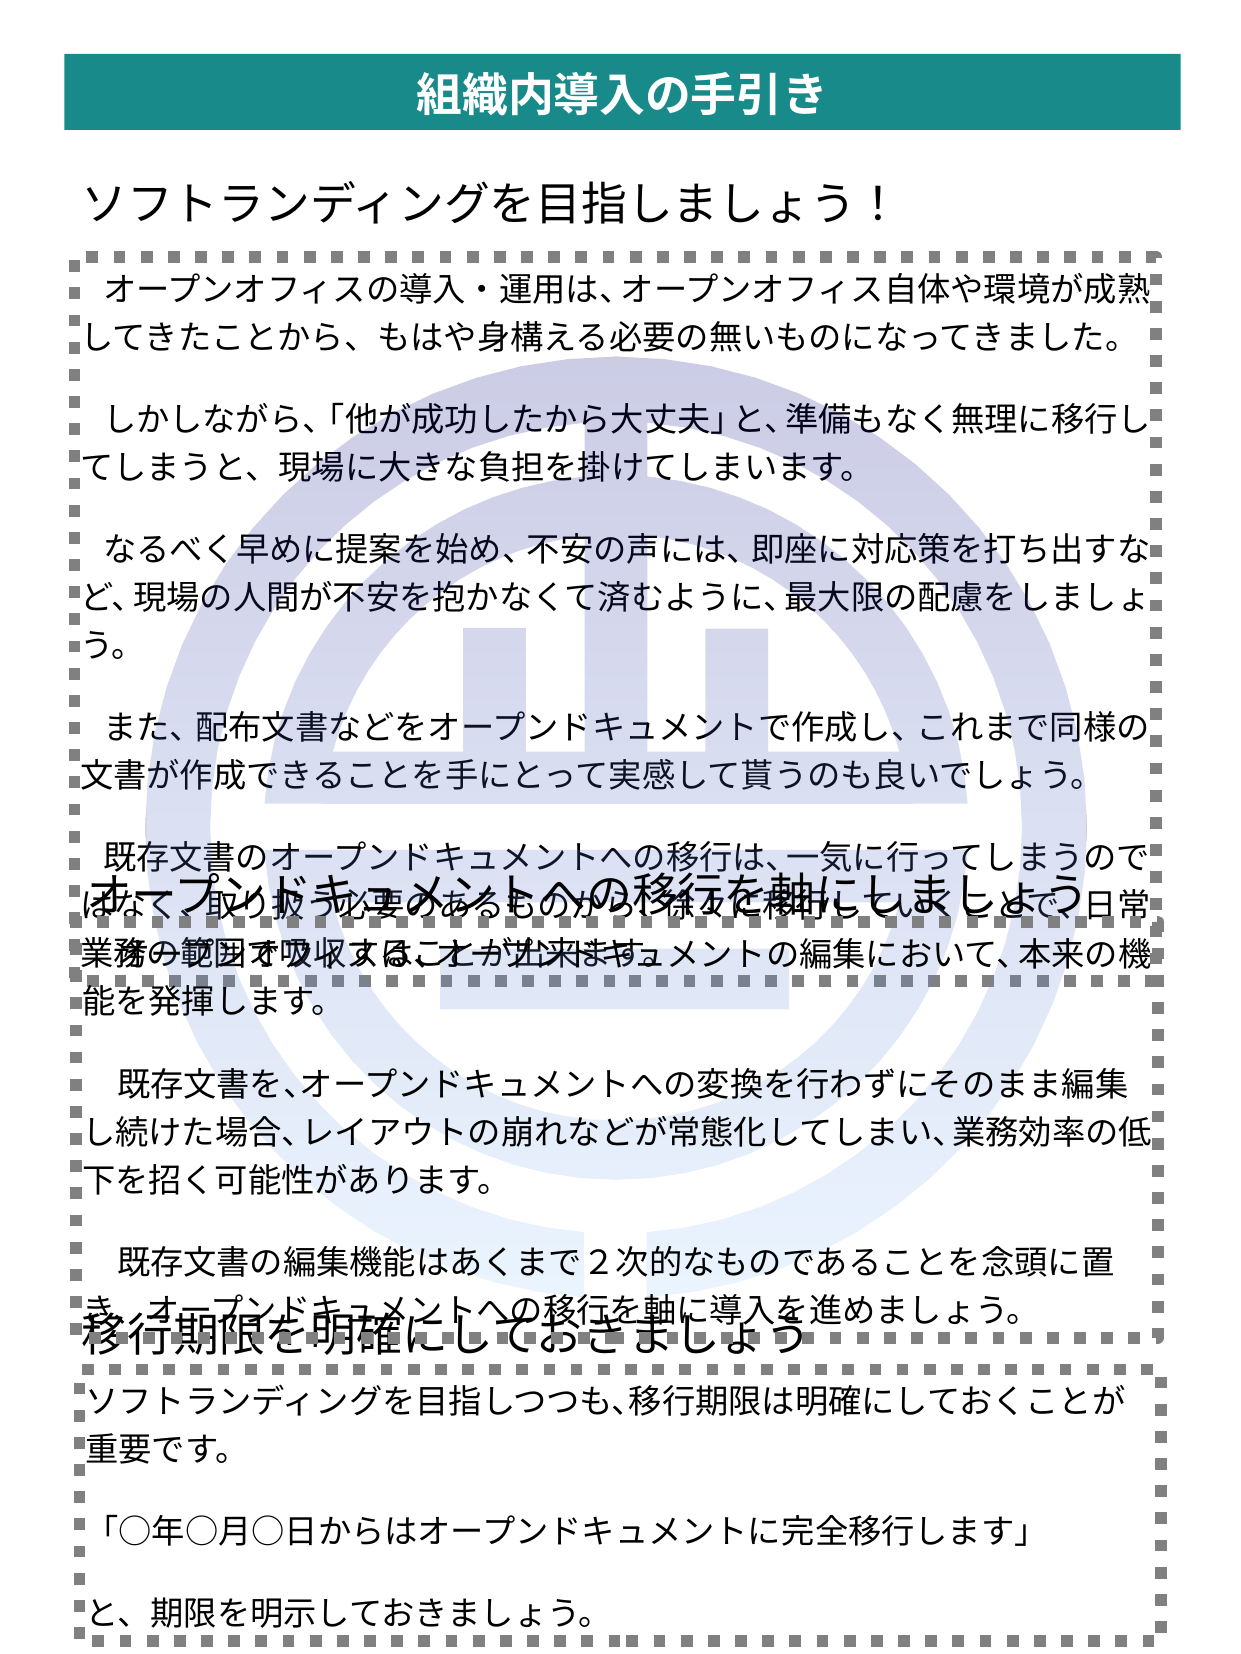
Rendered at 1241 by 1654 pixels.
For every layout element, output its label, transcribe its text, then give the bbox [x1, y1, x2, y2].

text_box ソフトランディングを目指しつつも、移行期限は明確にしておくことが重要です。 「○年○月○日からはオープンドキュメントに完全移行します」 と、期限を明示しておきましょう。 [79, 1369, 1162, 1548]
text_box [455, 1262, 462, 1271]
text_box オープンオフィスの導入・運用は、オープンオフィス自体や環境が成熟してきたことから、もはや身構える必要の無いものになってきました。 しかしながら、「他が成功したから大丈夫」と、準備もなく無理に移行してしまうと、現場に大きな負担を掛けてしまいます。 なるべく早めに提案を始め、不安の声には、即座に対応策を打ち出すなど、現場の人間が不安を抱かなくて済むように、最大限の配慮をしましょう。 また、配布文書などをオープンドキュメントで作成し、これまで同様の文書が作成できることを手にとって実感して貰うのも良いでしょう。 既存文書のオープンドキュメントへの移行は、一気に行ってしまうのではなく、取り扱う必要のあるものから、徐々に移行していくことで、日常業務の範囲で吸収することが出来ます。 [74, 256, 1157, 822]
text_box [464, 1260, 477, 1275]
text_box [646, 1233, 856, 1291]
text_box オープンオフィスは、オープンドキュメントの編集において、本来の機能を発揮します。 既存文書を、オープンドキュメントへの変換を行わずにそのまま編集し続けた場合、レイアウトの崩れなどが常態化してしまい、業務効率の低下を招く可能性があります。 既存文書の編集機能はあくまで２次的なものであることを念頭に置き、オープンドキュメントへの移行を軸に導入を進めましょう。 [76, 921, 1158, 1233]
text_box [463, 1259, 469, 1267]
text_box [152, 912, 222, 921]
text_box オープンオフィスの導入・運用は、オープンオフィス自体や環境が成熟してきたことから、もはや身構える必要の無いものになってきました。 しかしながら、「他が成功したから大丈夫」と、準備もなく無理に移行してしまうと、現場に大きな負担を掛けてしまいます。 なるべく早めに提案を始め、不安の声には、即座に対応策を打ち出すなど、現場の人間が不安を抱かなくて済むように、最大限の配慮をしましょう。 また、配布文書などをオープンドキュメントで作成し、これまで同様の文書が作成できることを手にとって実感して貰うのも良いでしょう。 既存文書のオープンドキュメントへの移行は、一気に行ってしまうのではなく、取り扱う必要のあるものから、徐々に移行していくことで、日常業務の範囲で吸収することが出来ます。 [334, 537, 584, 751]
title 組織内導入の手引き [64, 53, 1181, 130]
text_box [754, 1253, 764, 1269]
text_box オープンオフィスの導入・運用は、オープンオフィス自体や環境が成熟してきたことから、もはや身構える必要の無いものになってきました。 しかしながら、「他が成功したから大丈夫」と、準備もなく無理に移行してしまうと、現場に大きな負担を掛けてしまいます。 なるべく早めに提案を始め、不安の声には、即座に対応策を打ち出すなど、現場の人間が不安を抱かなくて済むように、最大限の配慮をしましょう。 また、配布文書などをオープンドキュメントで作成し、これまで同様の文書が作成できることを手にとって実感して貰うのも良いでしょう。 既存文書のオープンドキュメントへの移行は、一気に行ってしまうのではなく、取り扱う必要のあるものから、徐々に移行していくことで、日常業務の範囲で吸収することが出来ます。 [211, 423, 1021, 822]
text_box [1011, 912, 1080, 921]
text_box [145, 356, 1087, 851]
text_box オープンドキュメントへの移行を軸にしましょう [71, 851, 1182, 912]
text_box [273, 912, 339, 921]
text_box オープンオフィスの導入・運用は、オープンオフィス自体や環境が成熟してきたことから、もはや身構える必要の無いものになってきました。 しかしながら、「他が成功したから大丈夫」と、準備もなく無理に移行してしまうと、現場に大きな負担を掛けてしまいます。 なるべく早めに提案を始め、不安の声には、即座に対応策を打ち出すなど、現場の人間が不安を抱かなくて済むように、最大限の配慮をしましょう。 また、配布文書などをオープンドキュメントで作成し、これまで同様の文書が作成できることを手にとって実感して貰うのも良いでしょう。 既存文書のオープンドキュメントへの移行は、一気に行ってしまうのではなく、取り扱う必要のあるものから、徐々に移行していくことで、日常業務の範囲で吸収することが出来ます。 [648, 537, 898, 751]
text_box [377, 1233, 584, 1291]
text_box [895, 912, 959, 921]
text_box ソフトランディングを目指しましょう！ [66, 160, 1178, 221]
text_box 移行期限を明確にしておきましょう [67, 1291, 1178, 1352]
